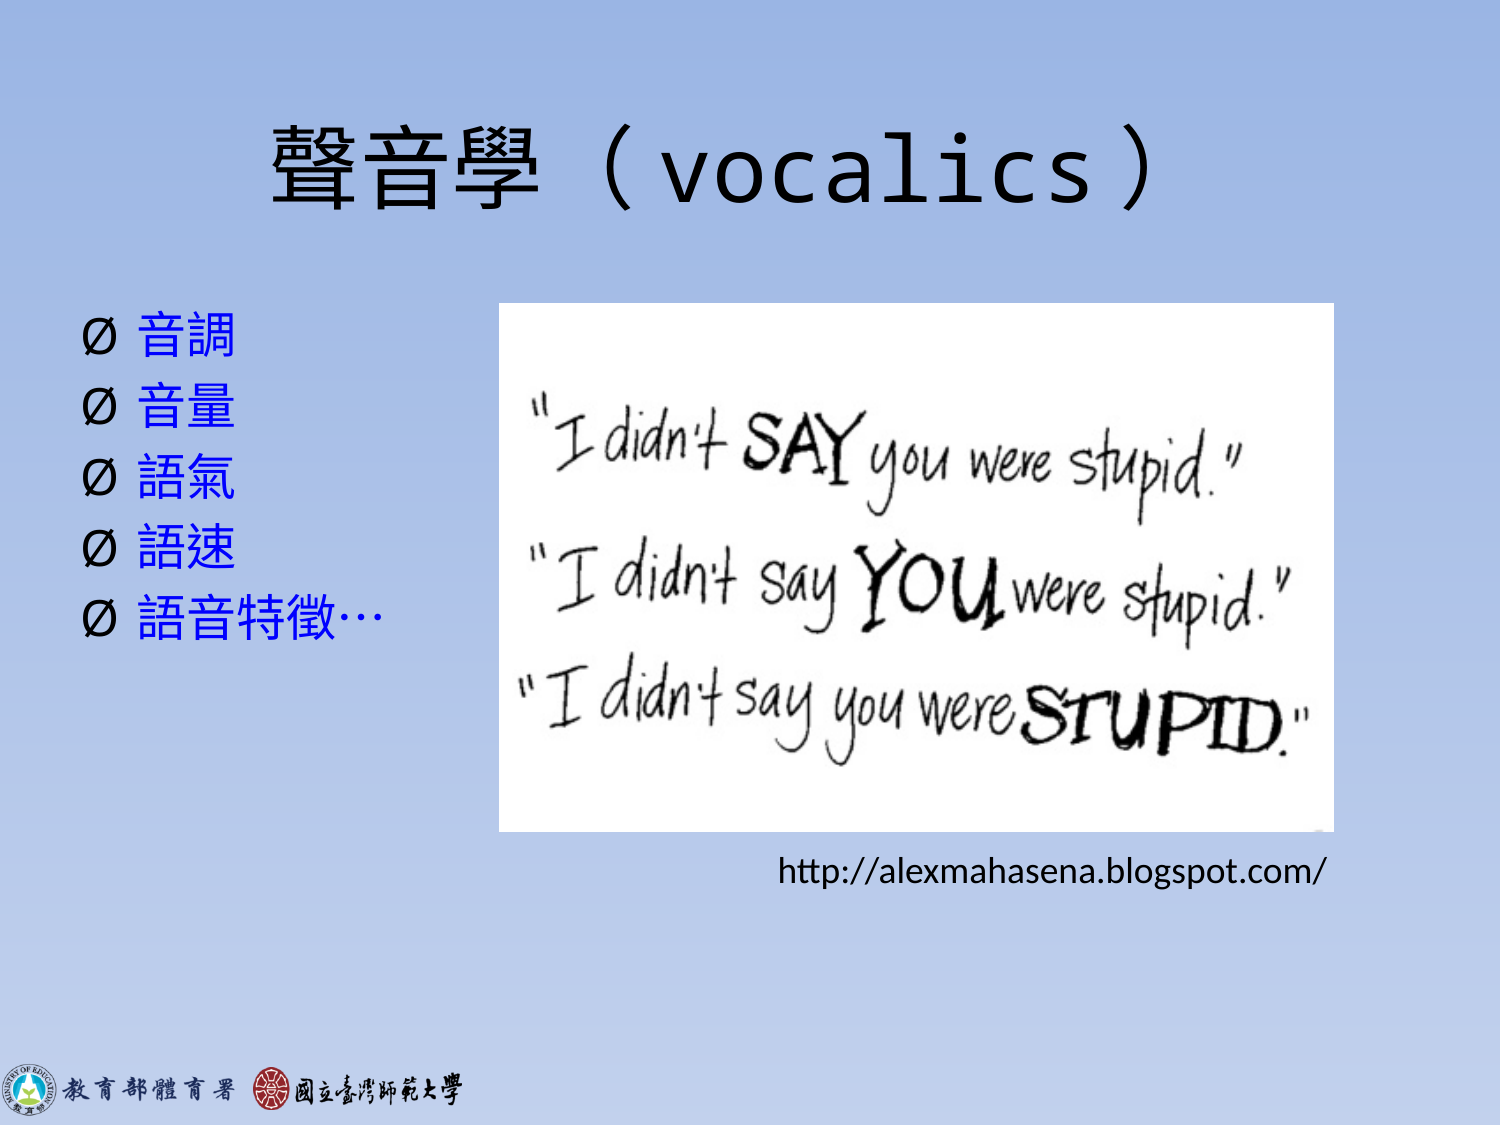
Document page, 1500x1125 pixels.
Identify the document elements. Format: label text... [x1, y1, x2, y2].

title 聲音學（vocalics） [64, 78, 1415, 254]
picture [499, 303, 1334, 833]
text_box http://alexmahasena.blogspot.com/ [763, 838, 1343, 898]
list 音調 音量 語氣 語速 語音特徵… [65, 303, 476, 1041]
